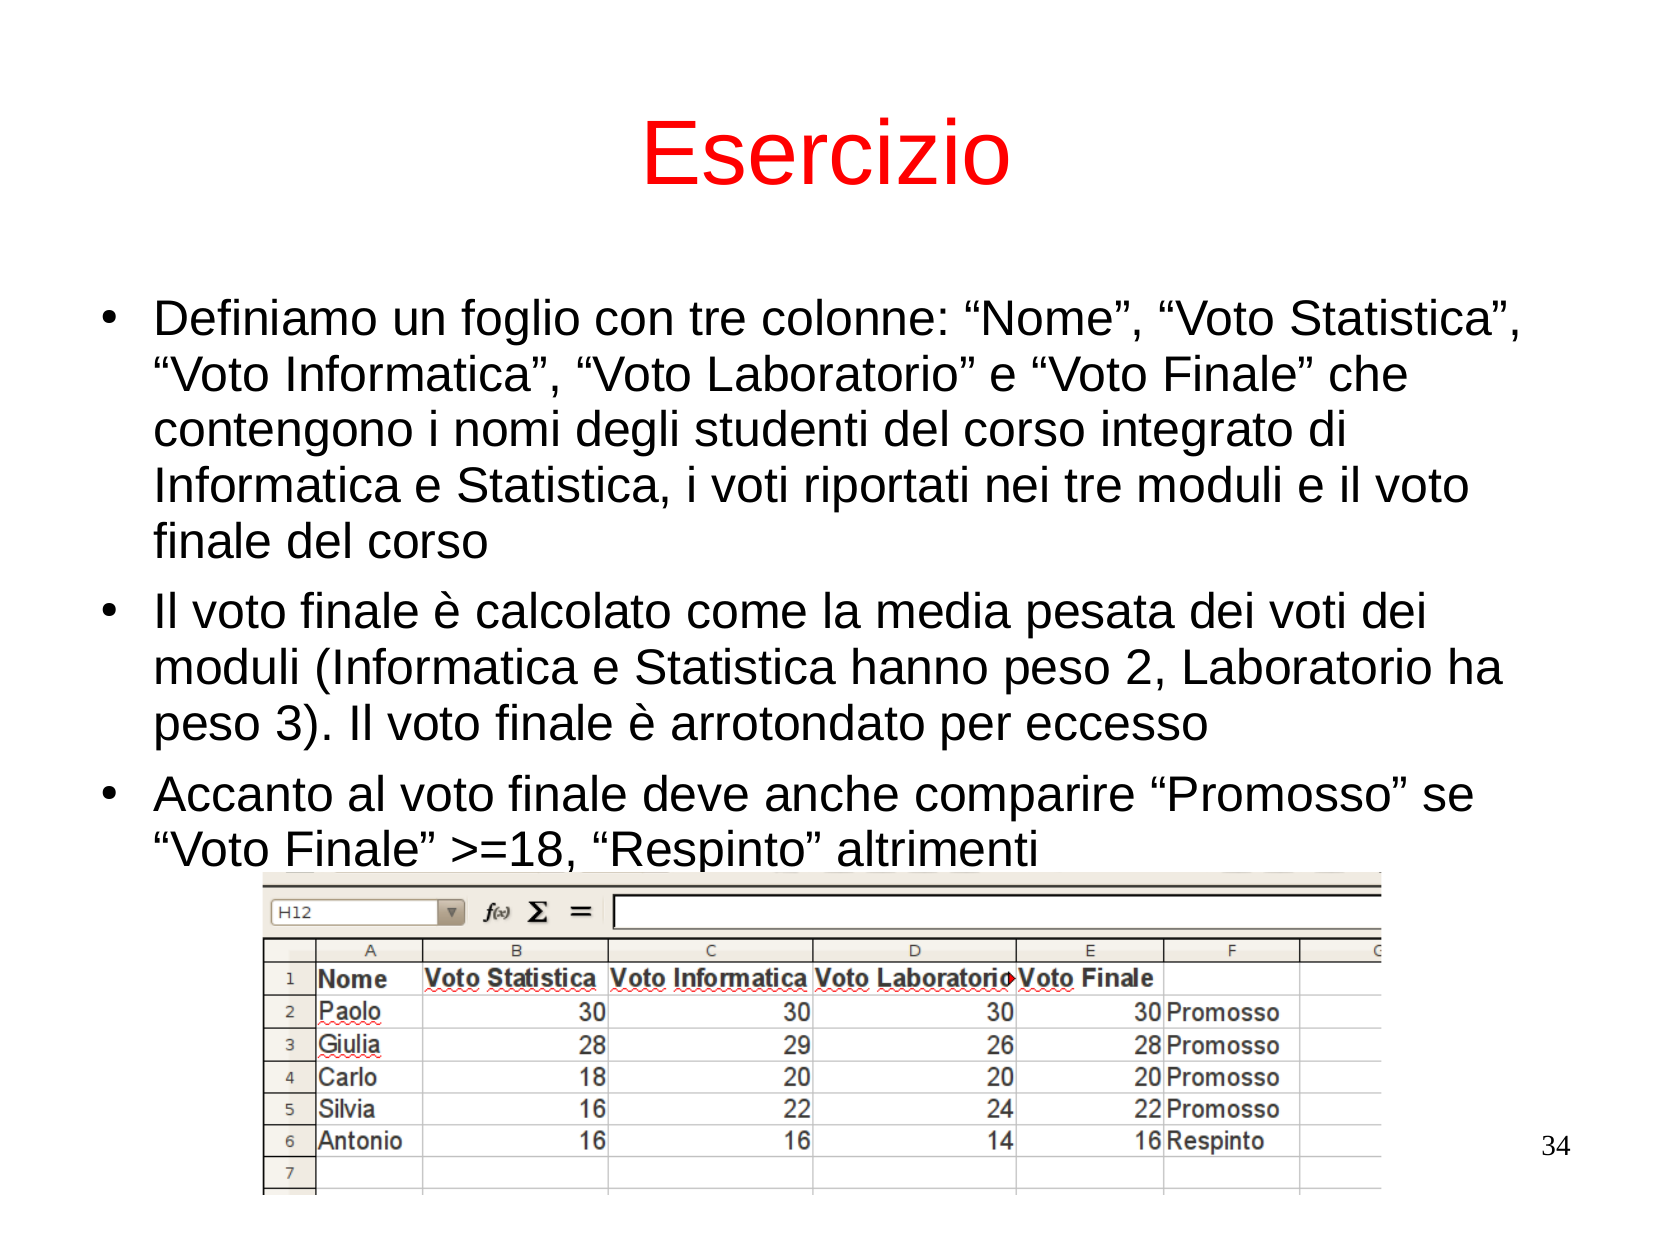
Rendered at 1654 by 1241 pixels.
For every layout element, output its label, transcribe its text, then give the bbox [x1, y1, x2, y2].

picture [262, 872, 1382, 1195]
list Definiamo un foglio con tre colonne: “Nome”, “Voto Statistica”, “Voto Informatica”, “Voto Laboratorio” e “Voto Finale” che contengono i nomi degli studenti del corso integrato di Informatica e Statistica, i voti riportati nei tre moduli e il voto finale del corso Il voto finale è calcolato come la media pesata dei voti dei moduli (Informatica e Statistica hanno peso 2, Laboratorio ha peso 3). Il voto finale è arrotondato per eccesso Accanto al voto finale deve anche comparire “Promosso” se “Voto Finale” >=18, “Respinto” altrimenti [82, 290, 1571, 1109]
title Esercizio [82, 49, 1571, 257]
